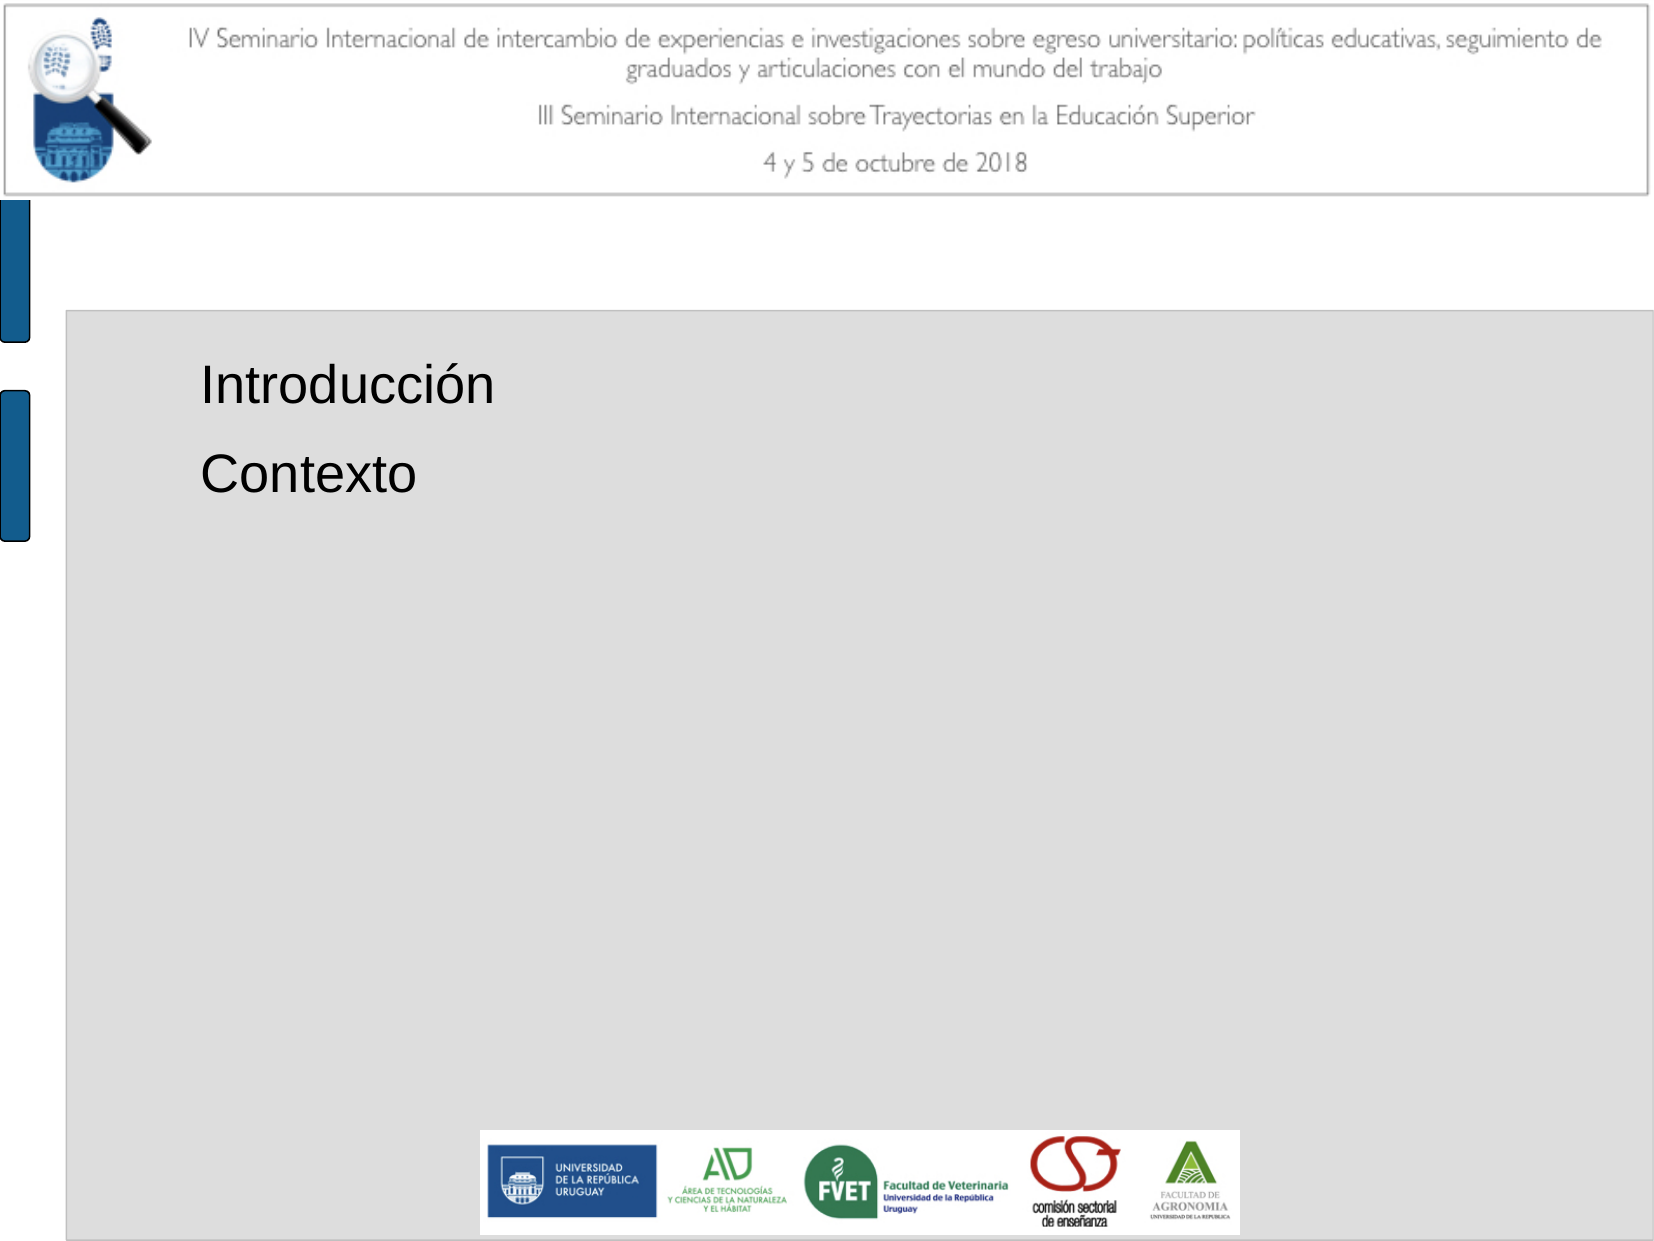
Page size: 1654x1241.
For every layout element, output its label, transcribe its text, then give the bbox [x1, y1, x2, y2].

picture [0, 0, 1654, 1241]
text_box Introducción Contexto [134, 343, 1552, 635]
picture [480, 1130, 1240, 1235]
